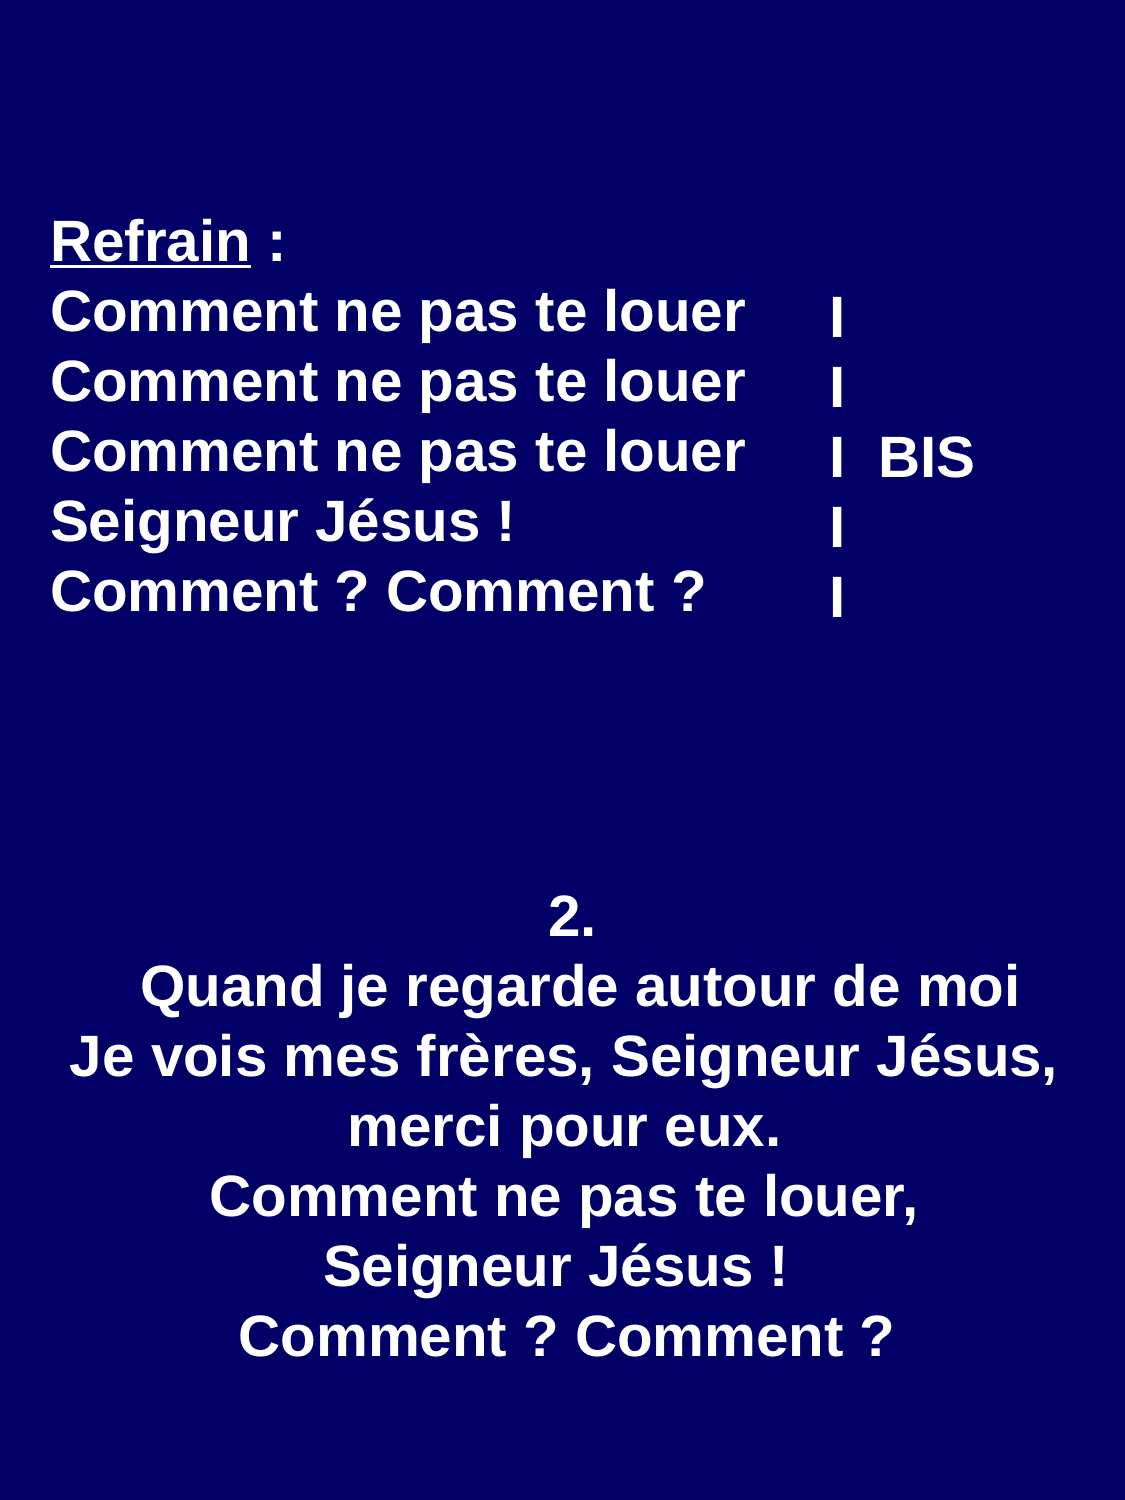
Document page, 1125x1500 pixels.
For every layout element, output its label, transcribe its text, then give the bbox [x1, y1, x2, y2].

text_box I I I BIS I I [814, 271, 1019, 610]
text_box Refrain : Comment ne pas te louer Comment ne pas te louer Comment ne pas te louer Seigneur Jésus ! Comment ? Comment ? 2. Quand je regarde autour de moi Je vois mes frères, Seigneur Jésus, merci pour eux. Comment ne pas te louer, Seigneur Jésus ! Comment ? Comment ? [35, 106, 1111, 1446]
